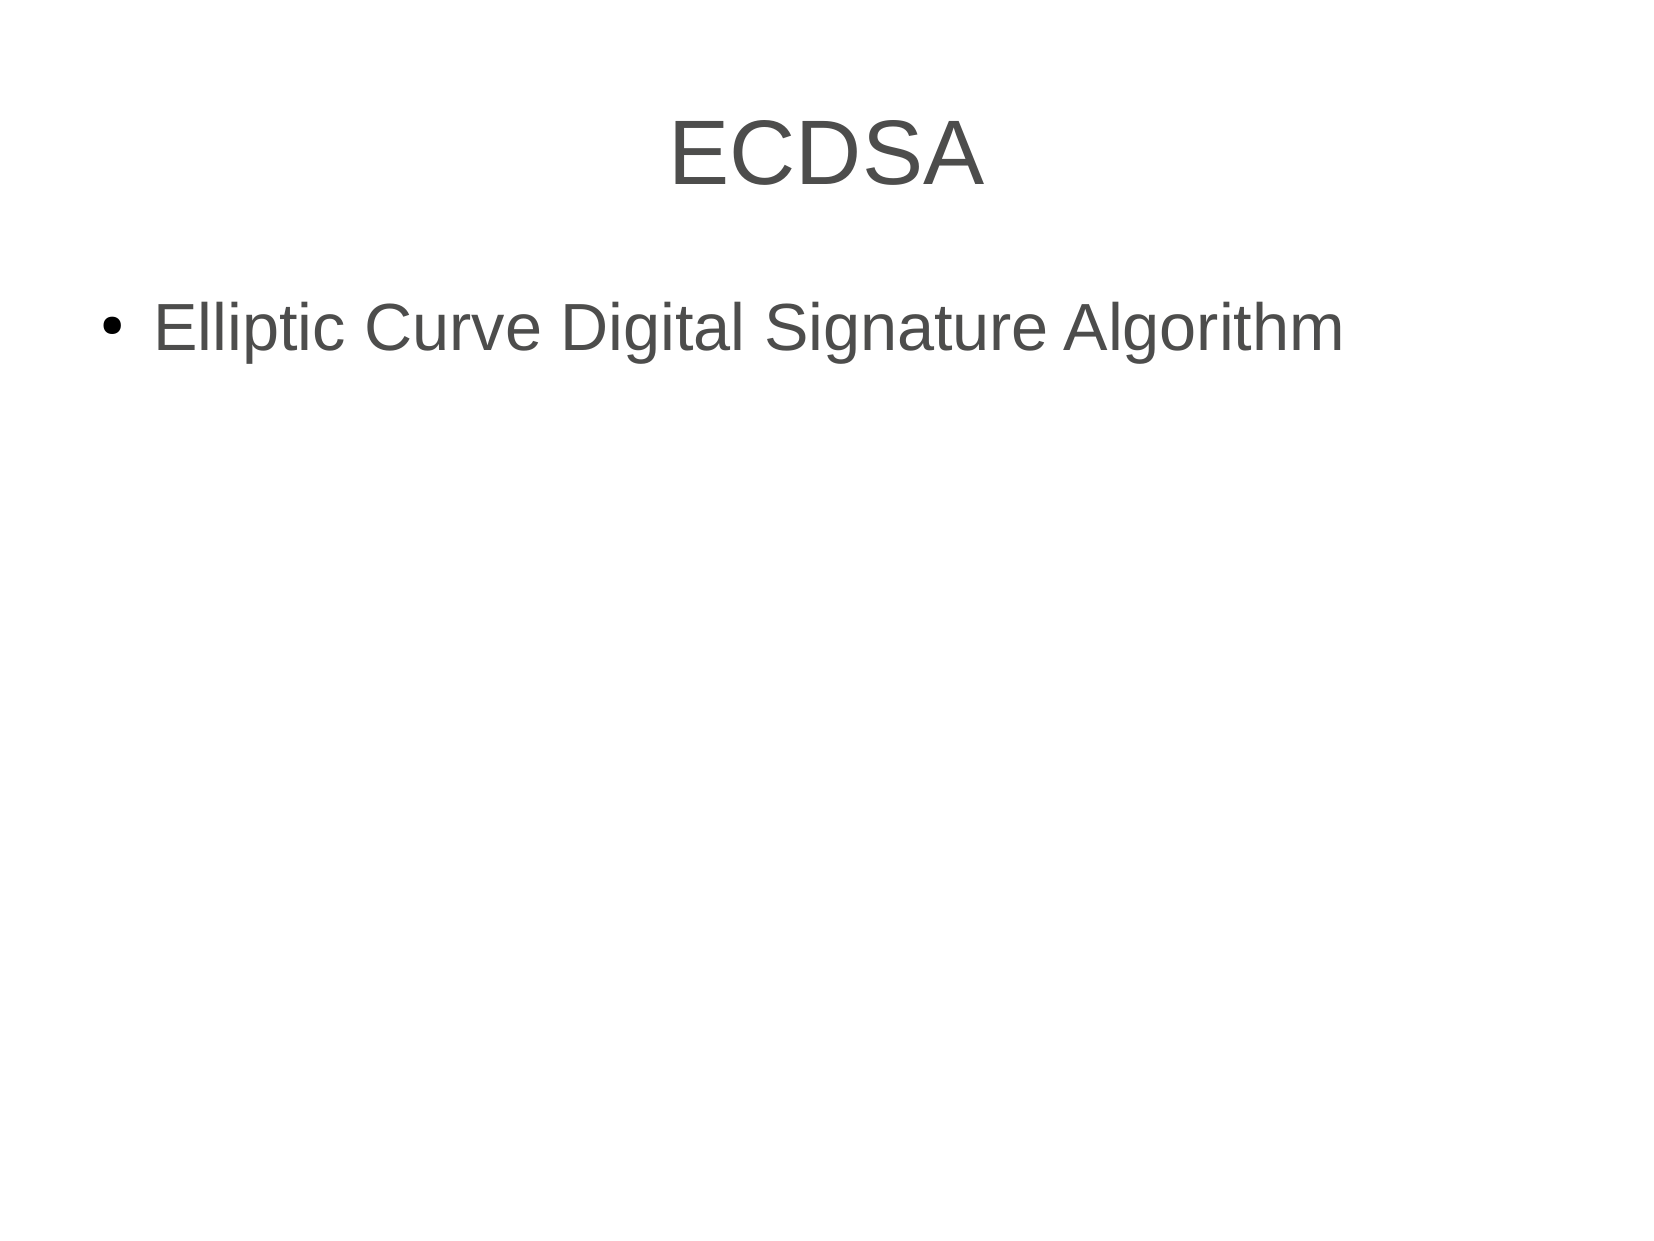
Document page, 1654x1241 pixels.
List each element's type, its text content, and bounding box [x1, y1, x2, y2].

list Elliptic Curve Digital Signature Algorithm [82, 290, 1571, 1010]
title ECDSA [82, 49, 1571, 257]
